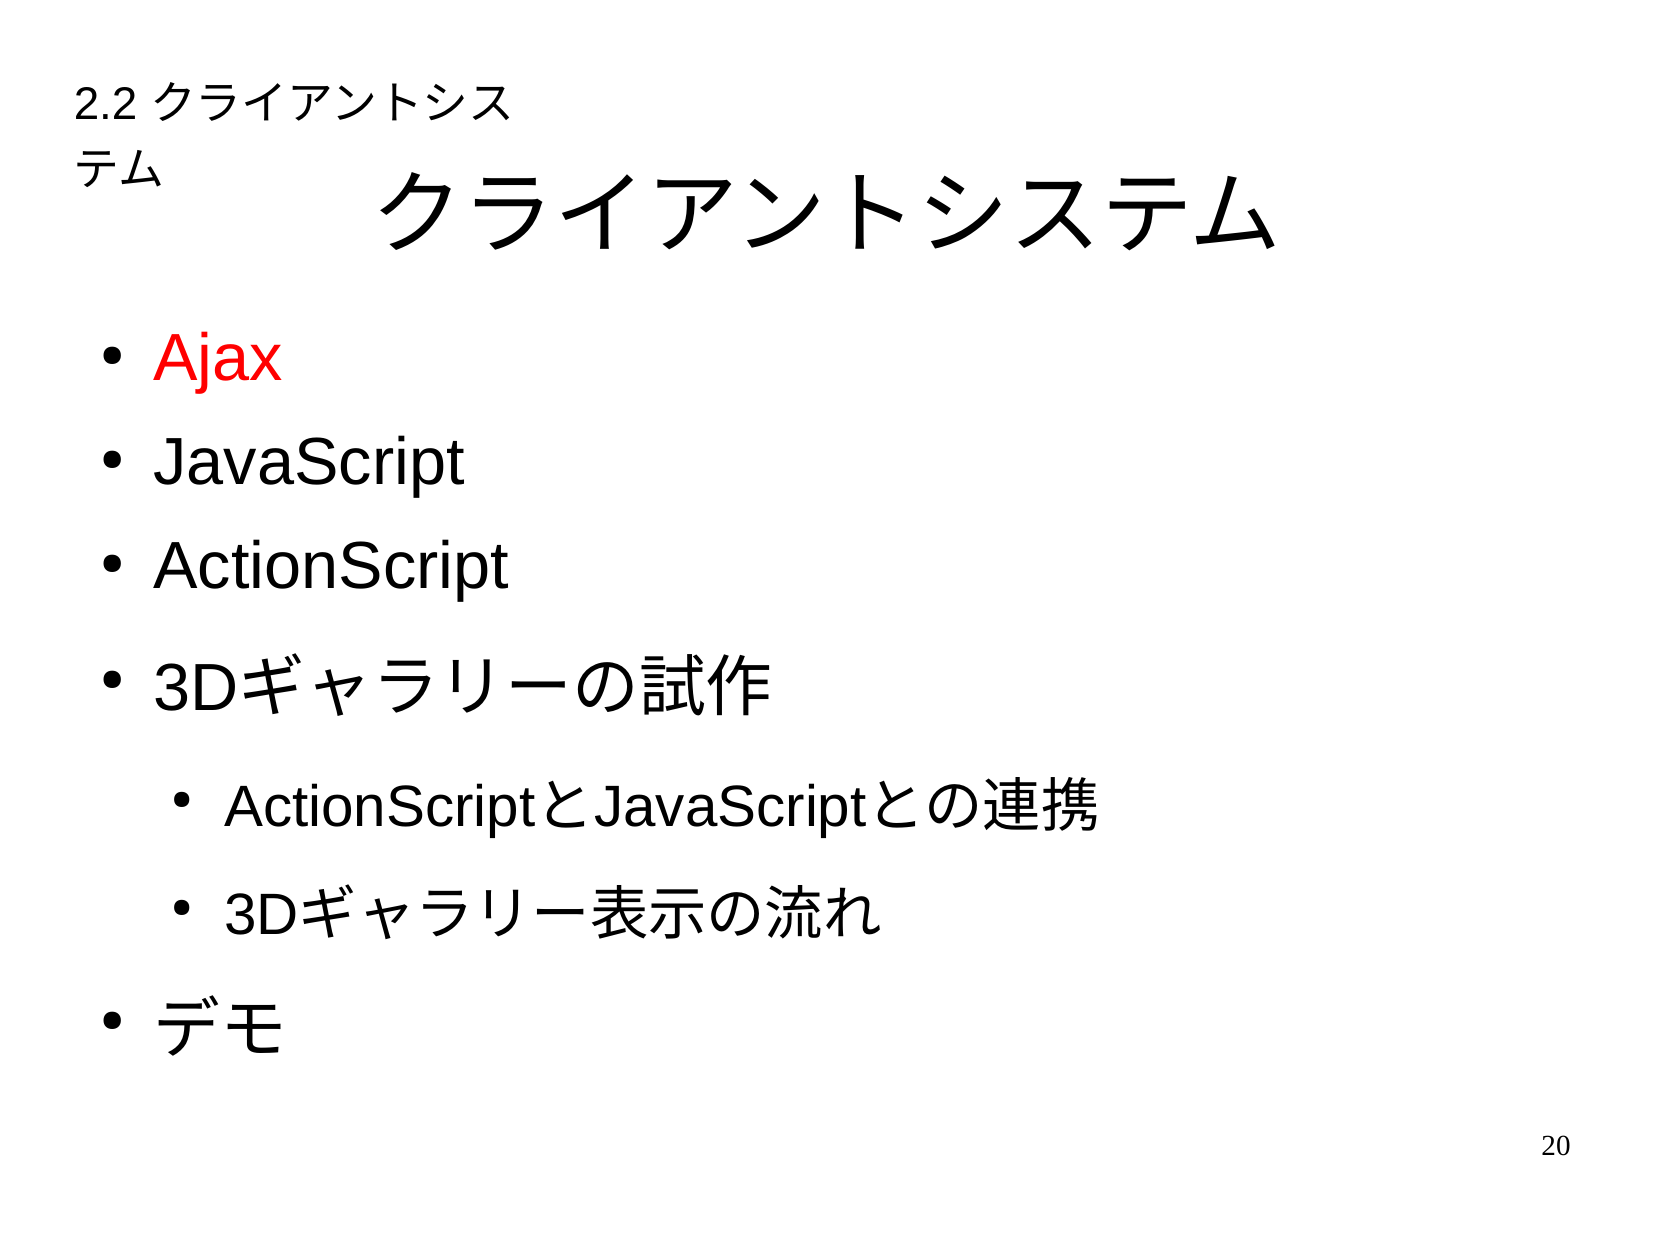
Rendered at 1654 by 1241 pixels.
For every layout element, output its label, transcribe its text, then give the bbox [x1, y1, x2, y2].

title クライアントシステム [82, 109, 1571, 303]
list Ajax JavaScript ActionScript 3Dギャラリーの試作 ActionScriptとJavaScriptとの連携 3Dギャラリー表示の流れ デモ [82, 319, 1571, 1124]
text_box 2.2 クライアントシステム [59, 59, 562, 125]
